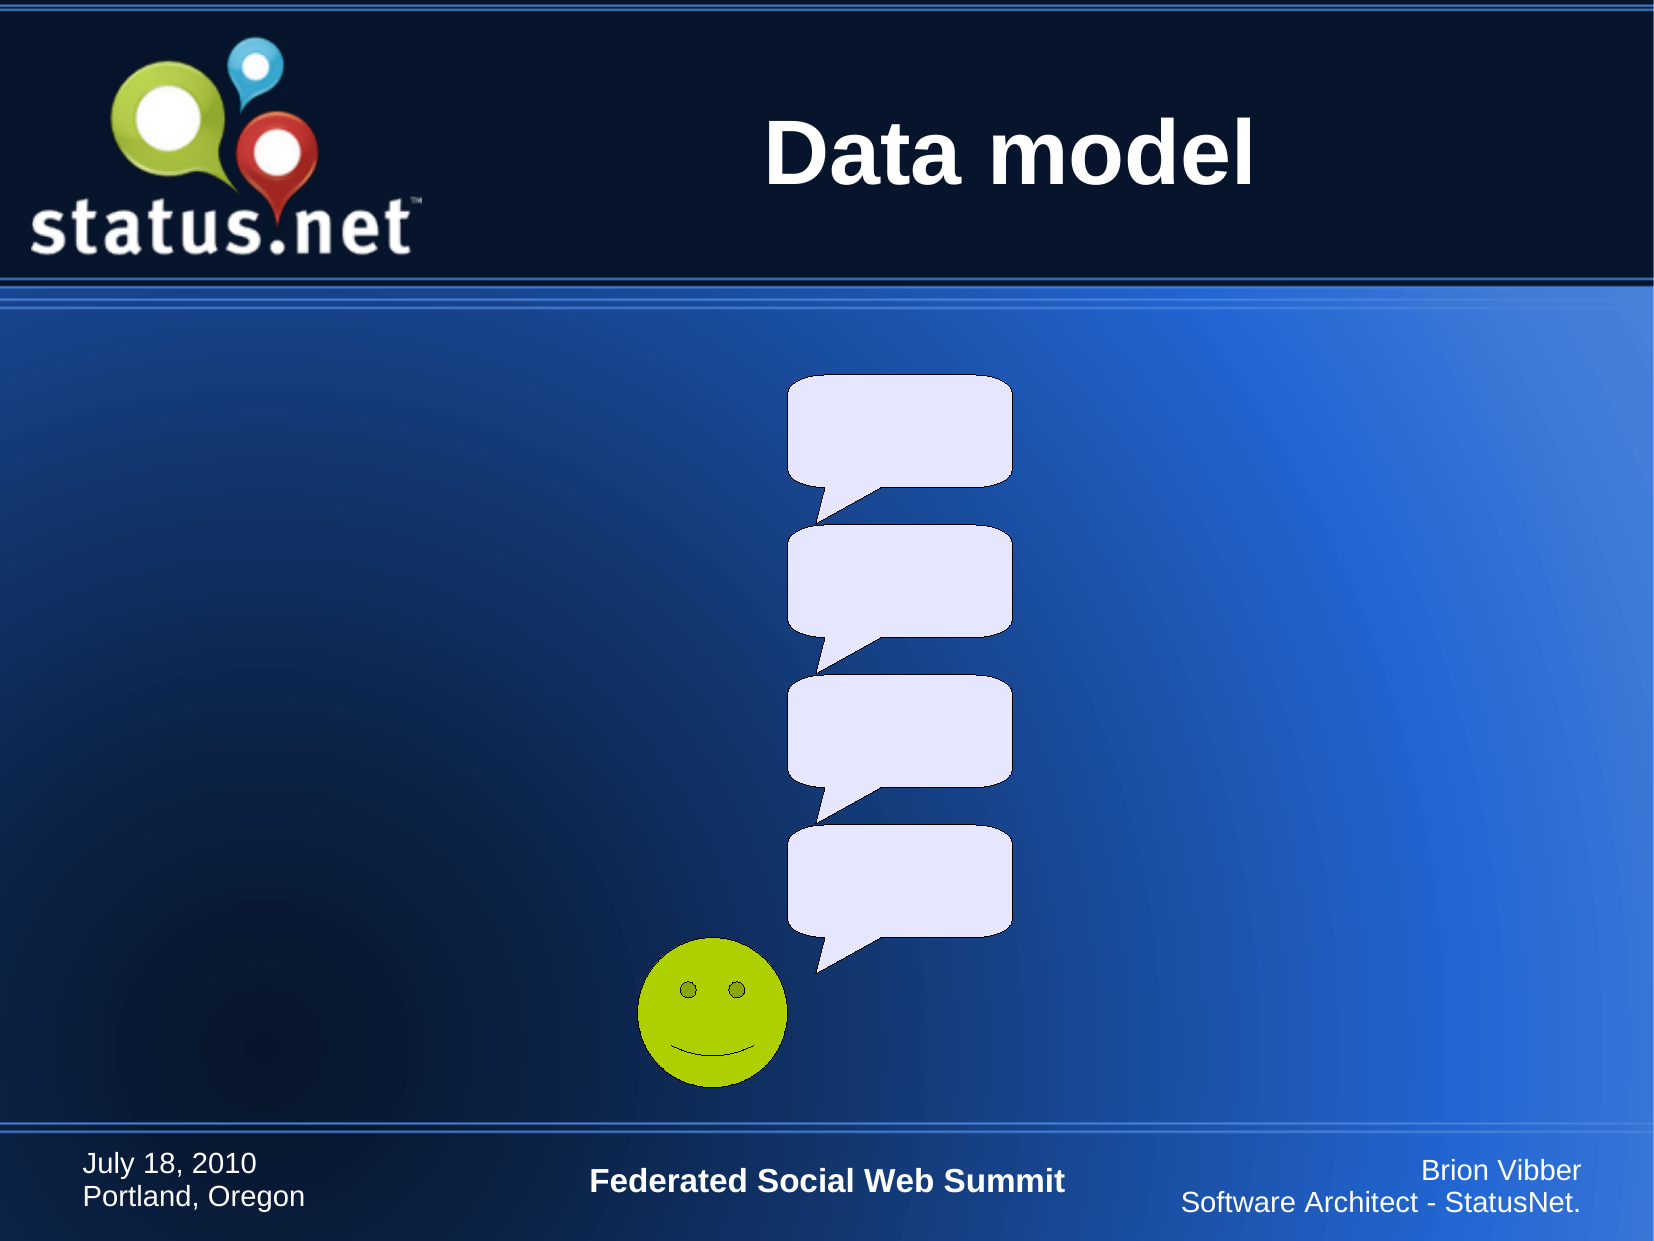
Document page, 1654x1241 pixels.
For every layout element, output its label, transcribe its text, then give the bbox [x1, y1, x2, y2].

picture [0, 0, 1654, 1241]
text_box [787, 374, 1013, 524]
text_box [787, 674, 1013, 824]
text_box [787, 524, 1013, 674]
text_box [637, 937, 788, 1088]
text_box [787, 824, 1013, 974]
title Data model [450, 49, 1571, 257]
